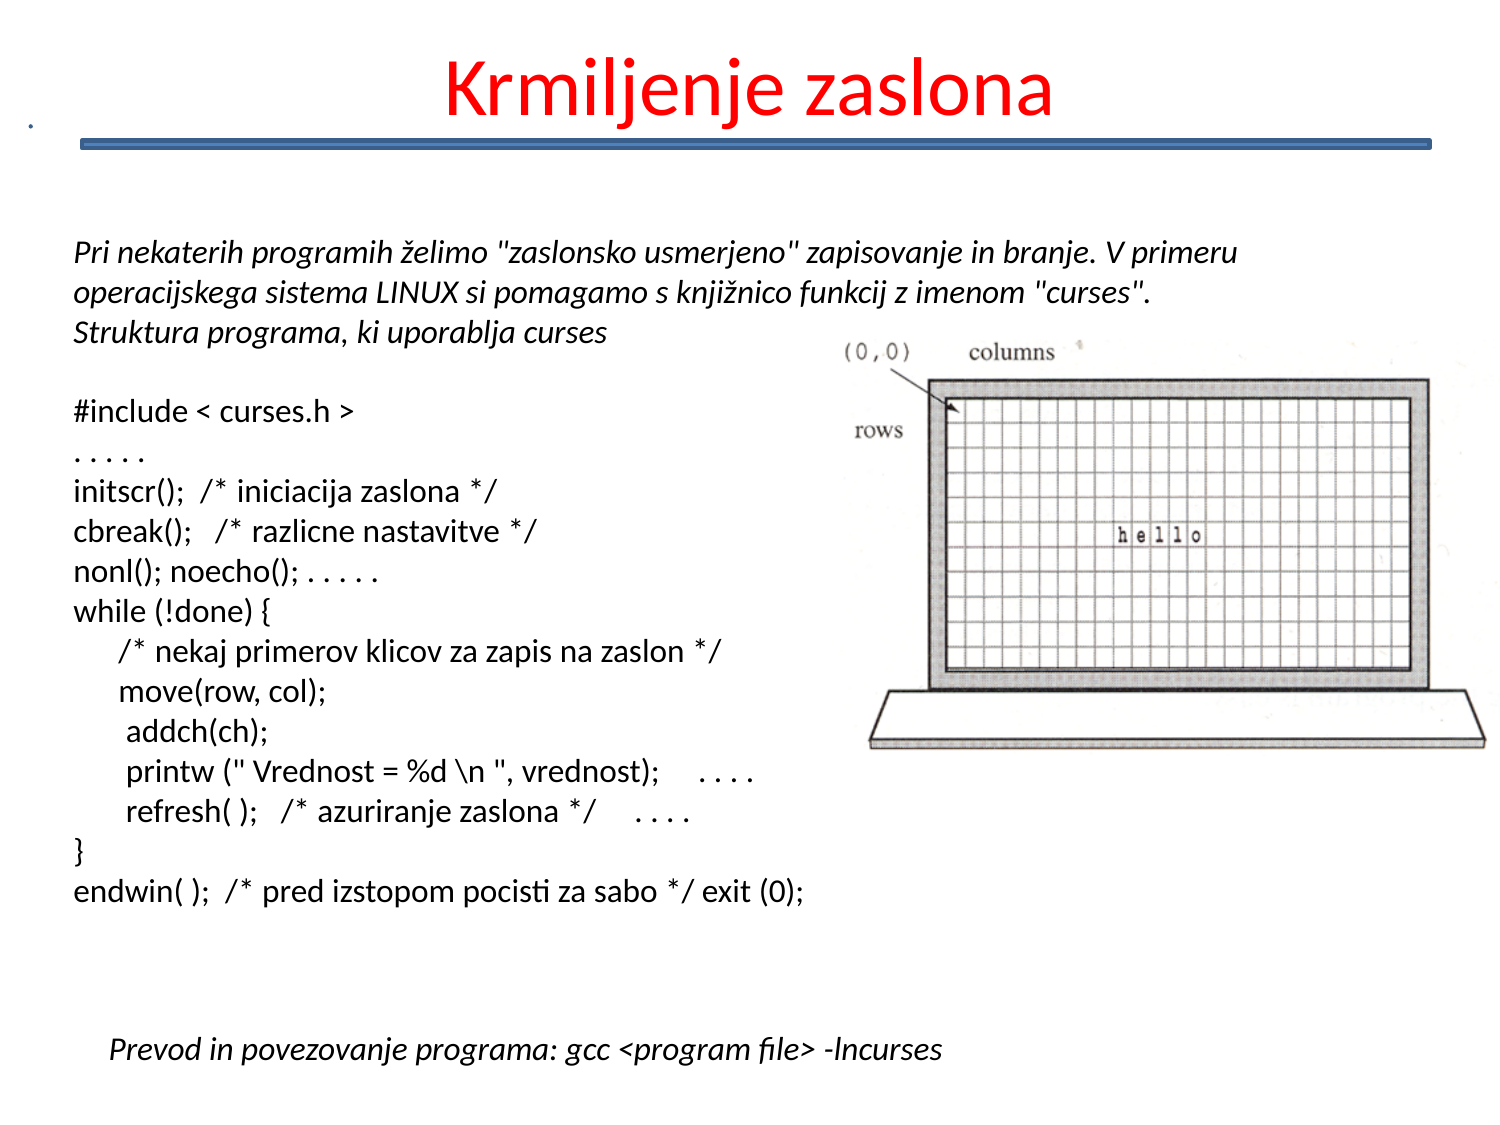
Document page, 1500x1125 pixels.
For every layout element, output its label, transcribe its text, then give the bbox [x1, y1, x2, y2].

title Krmiljenje zaslona [75, 23, 1425, 141]
picture [839, 339, 1500, 756]
text_box Prevod in povezovanje programa: gcc <program file> -lncurses [93, 1019, 1290, 1075]
text_box Pri nekaterih programih želimo "zaslonsko usmerjeno" zapisovanje in branje. V primeru operacijskega sistema LINUX si pomagamo s knjižnico funkcij z imenom "curses". Struktura programa, ki uporablja curses #include < curses.h > . . . . . initscr(); /* iniciacija zaslona */ cbreak(); /* razlicne nastavitve */ nonl(); noecho(); . . . . . while (!done) { /* nekaj primerov klicov za zapis na zaslon */ move(row, col); addch(ch); printw (" Vrednost = %d \n ", vrednost); . . . . refresh( ); /* azuriranje zaslona */ . . . . } endwin( ); /* pred izstopom pocisti za sabo */ exit (0); [58, 222, 1418, 956]
